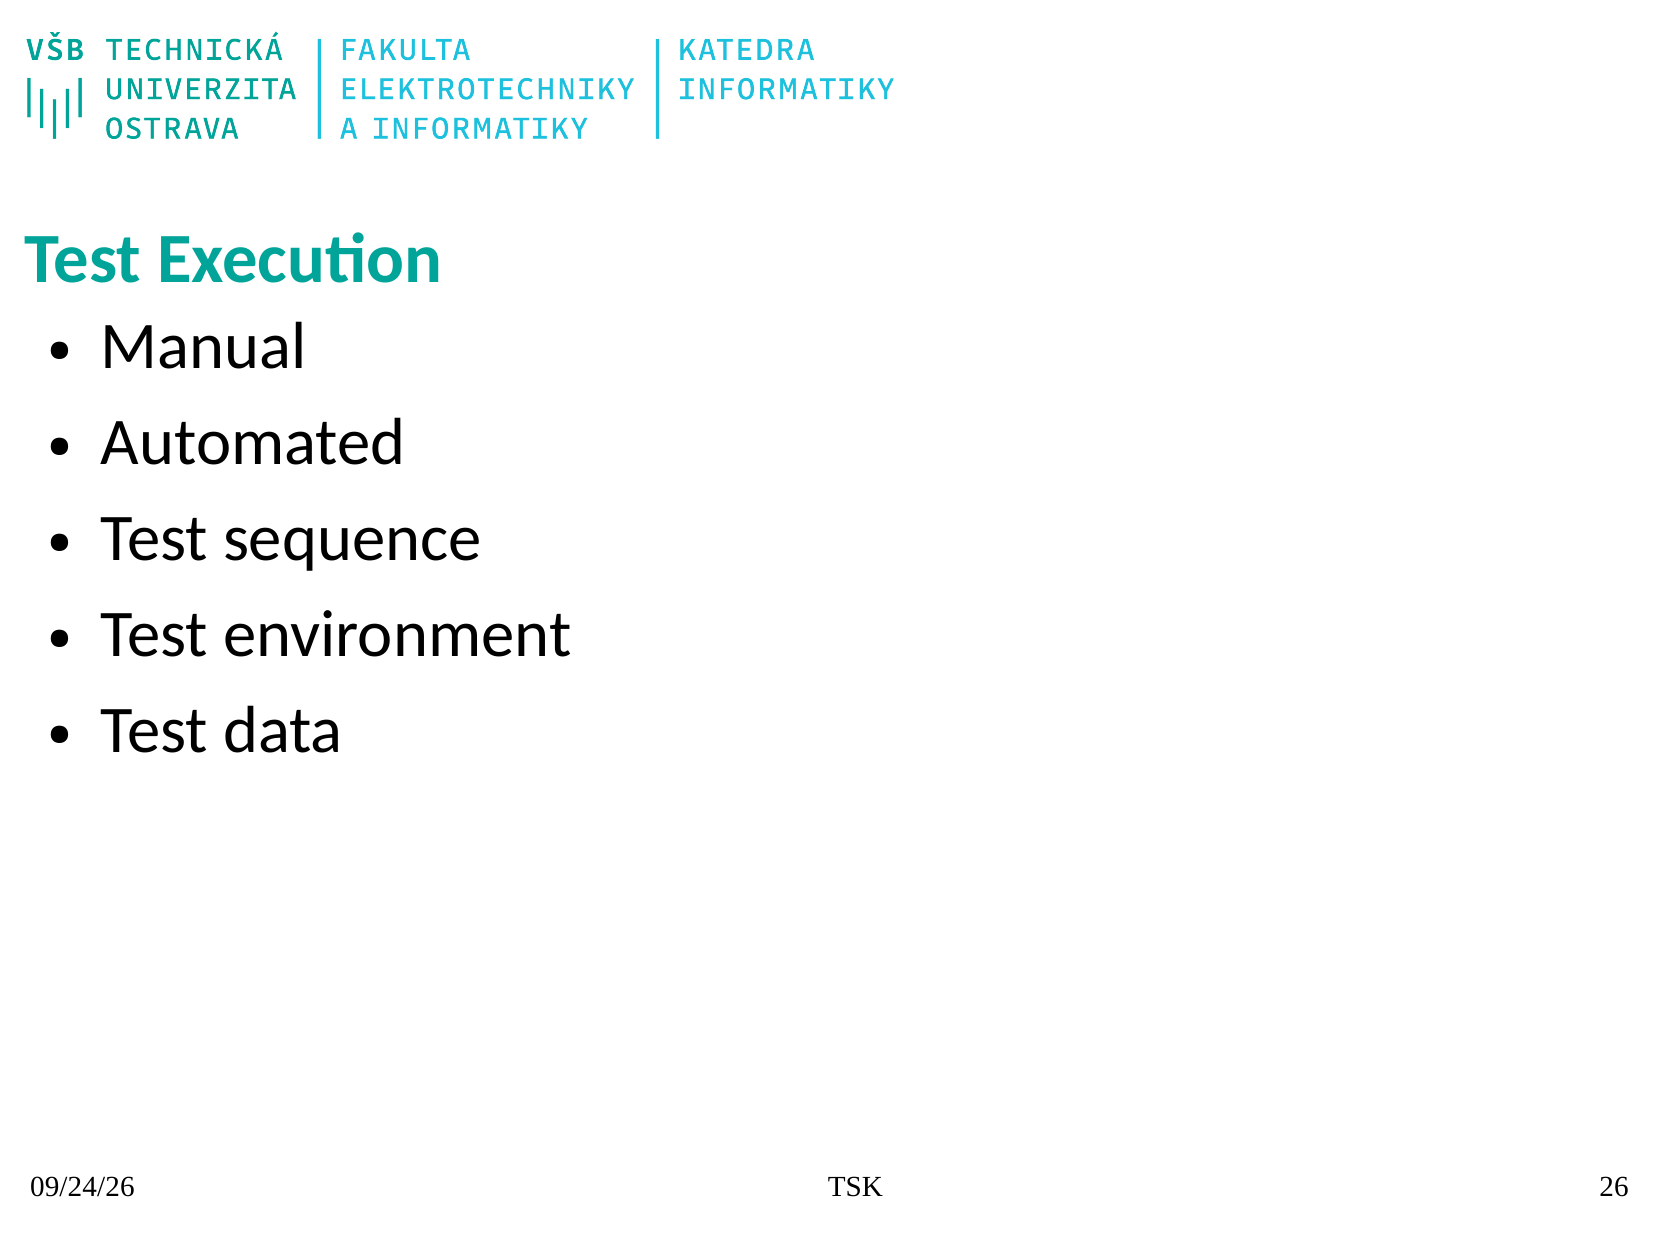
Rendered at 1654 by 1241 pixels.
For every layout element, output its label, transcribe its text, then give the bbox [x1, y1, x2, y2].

title Test Execution [24, 169, 1629, 300]
list Manual Automated Test sequence Test environment Test data [30, 318, 1629, 1146]
picture [26, 31, 894, 139]
